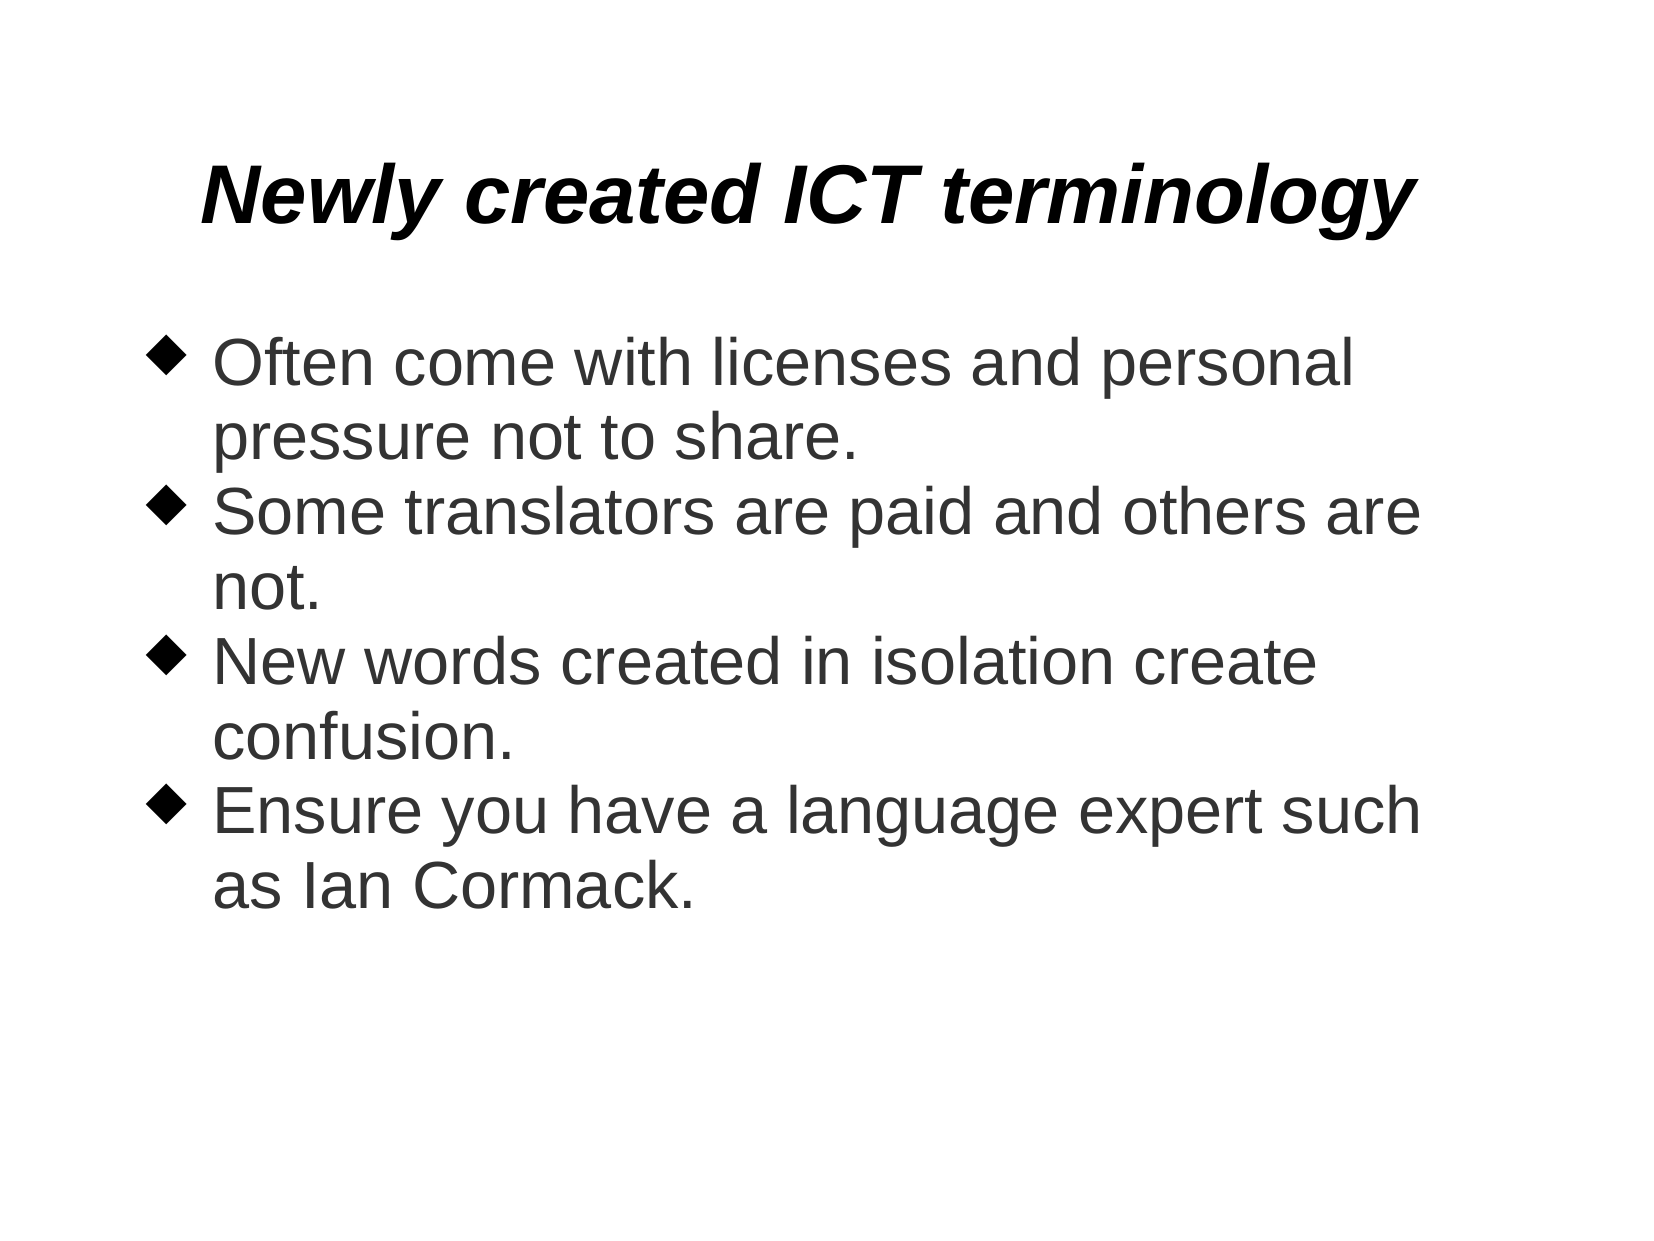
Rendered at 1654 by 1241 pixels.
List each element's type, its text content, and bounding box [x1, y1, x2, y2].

title Newly created ICT terminology [82, 90, 1536, 298]
list Often come with licenses and personal pressure not to share. Some translators are paid and others are not. New words created in isolation create confusion. Ensure you have a language expert such as Ian Cormack. [129, 324, 1489, 975]
